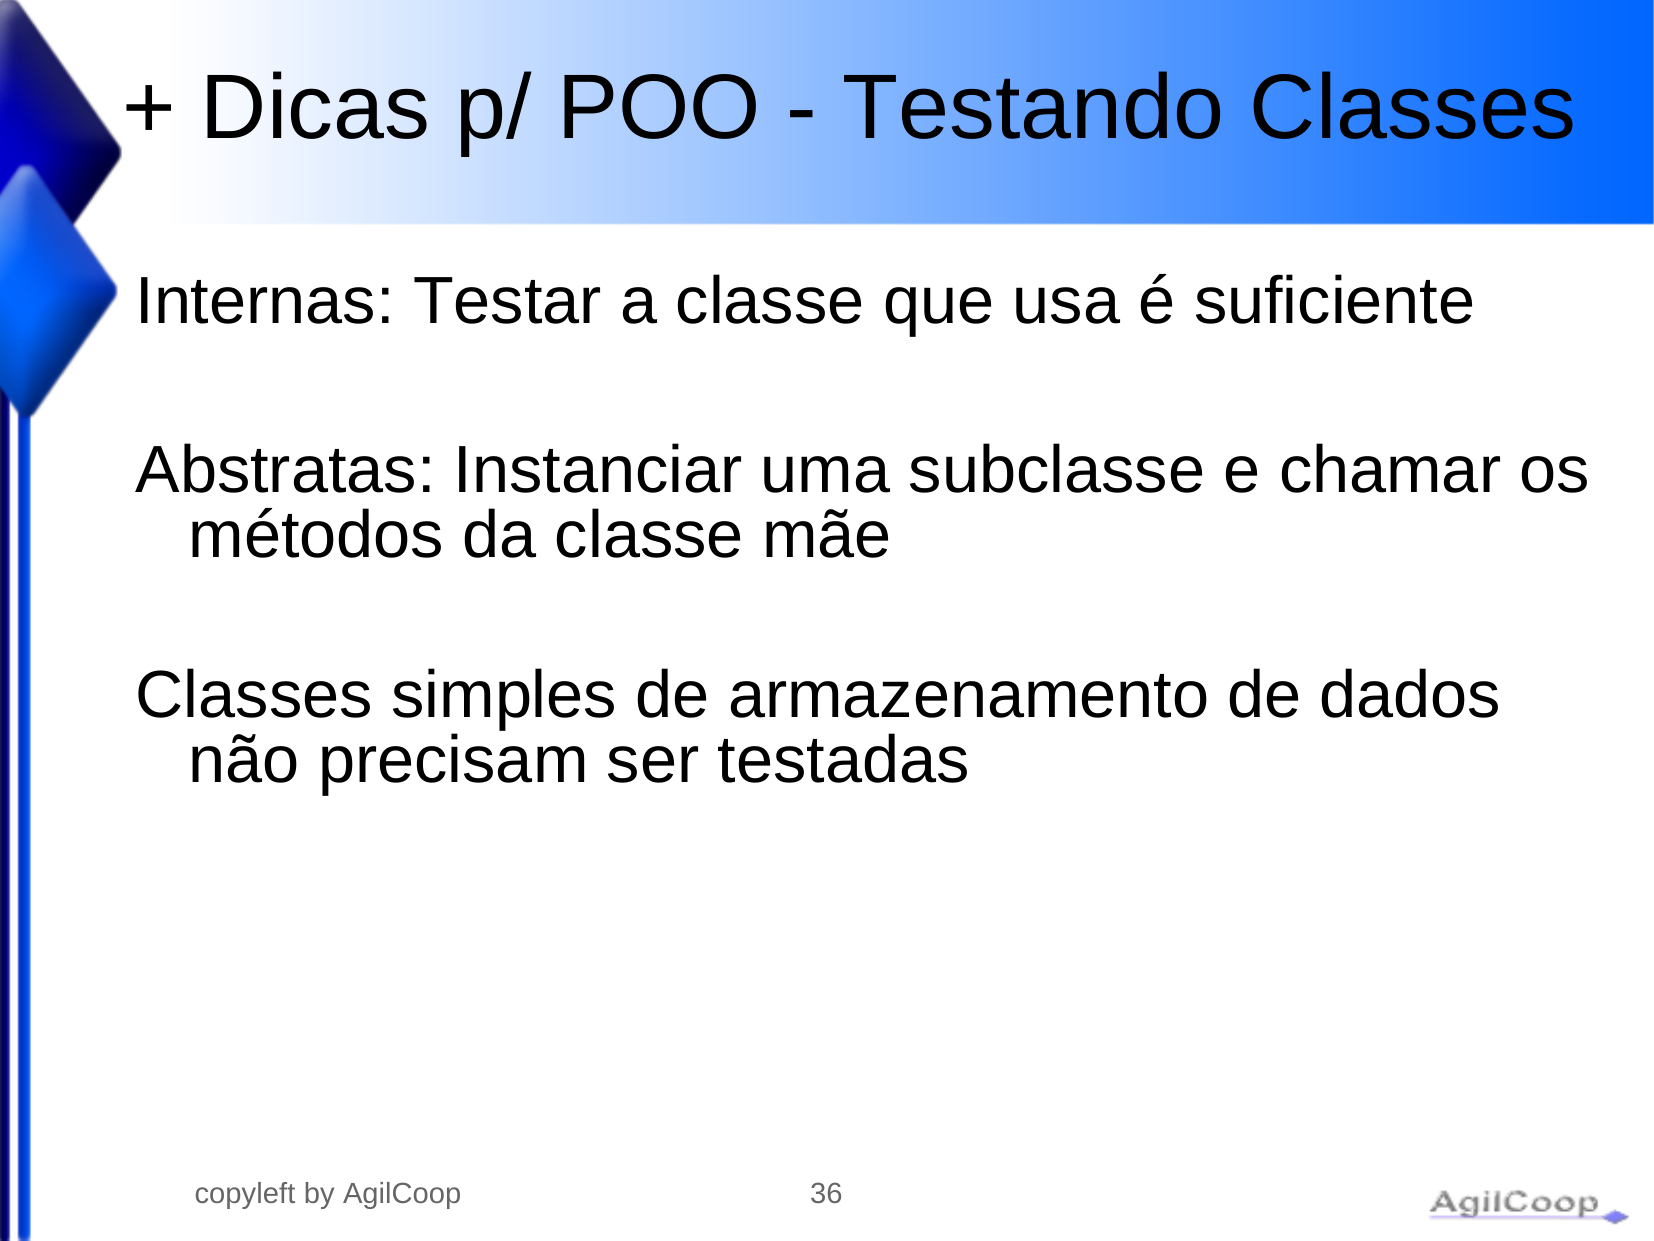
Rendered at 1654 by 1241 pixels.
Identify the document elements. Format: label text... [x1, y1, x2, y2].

list Internas: Testar a classe que usa é suficiente Abstratas: Instanciar uma subclasse e chamar os métodos da classe mãe Classes simples de armazenamento de dados não precisam ser testadas [118, 271, 1607, 818]
title + Dicas p/ POO - Testando Classes [106, 60, 1595, 163]
picture [0, 0, 1654, 1241]
